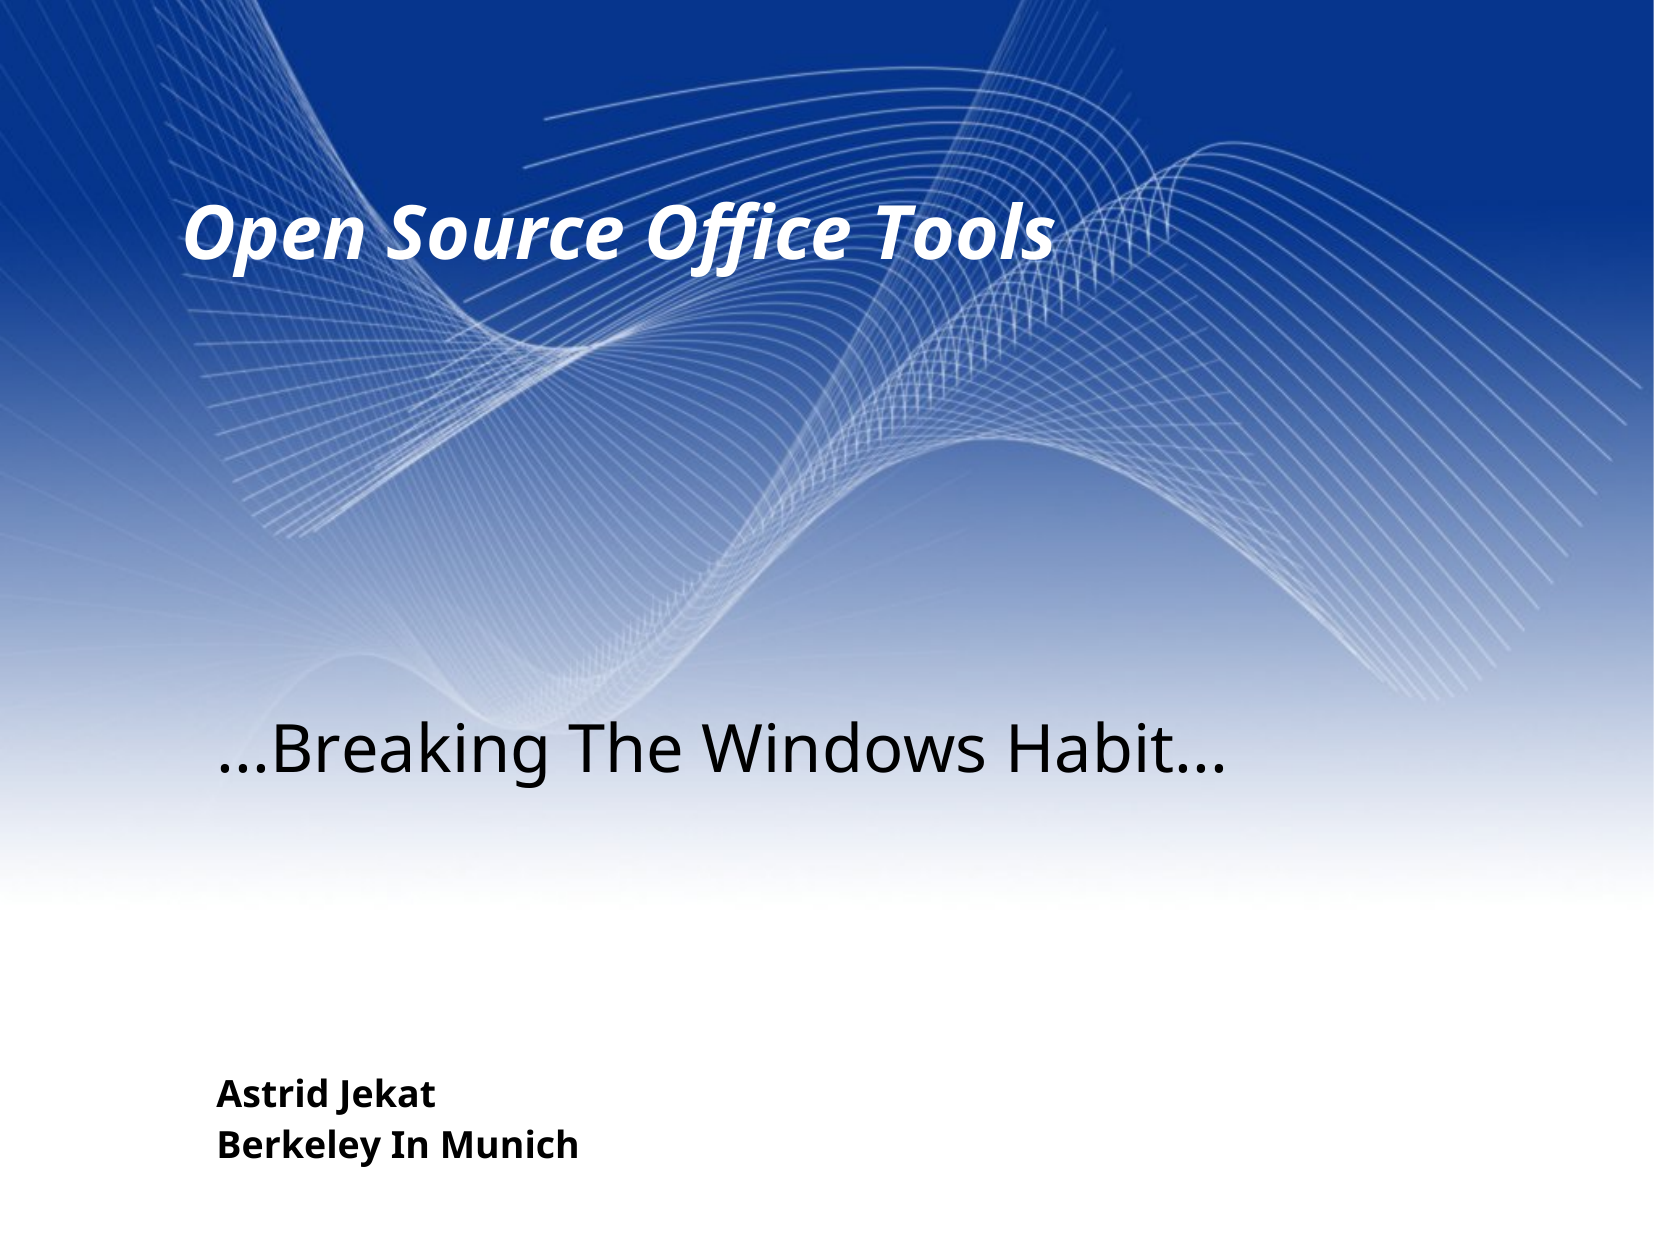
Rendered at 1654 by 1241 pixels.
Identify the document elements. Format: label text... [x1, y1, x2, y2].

title Open Source Office Tools ...Breaking The Windows Habit... Astrid Jekat Berkeley In Munich [145, 154, 1307, 1194]
picture [0, 0, 1654, 1241]
